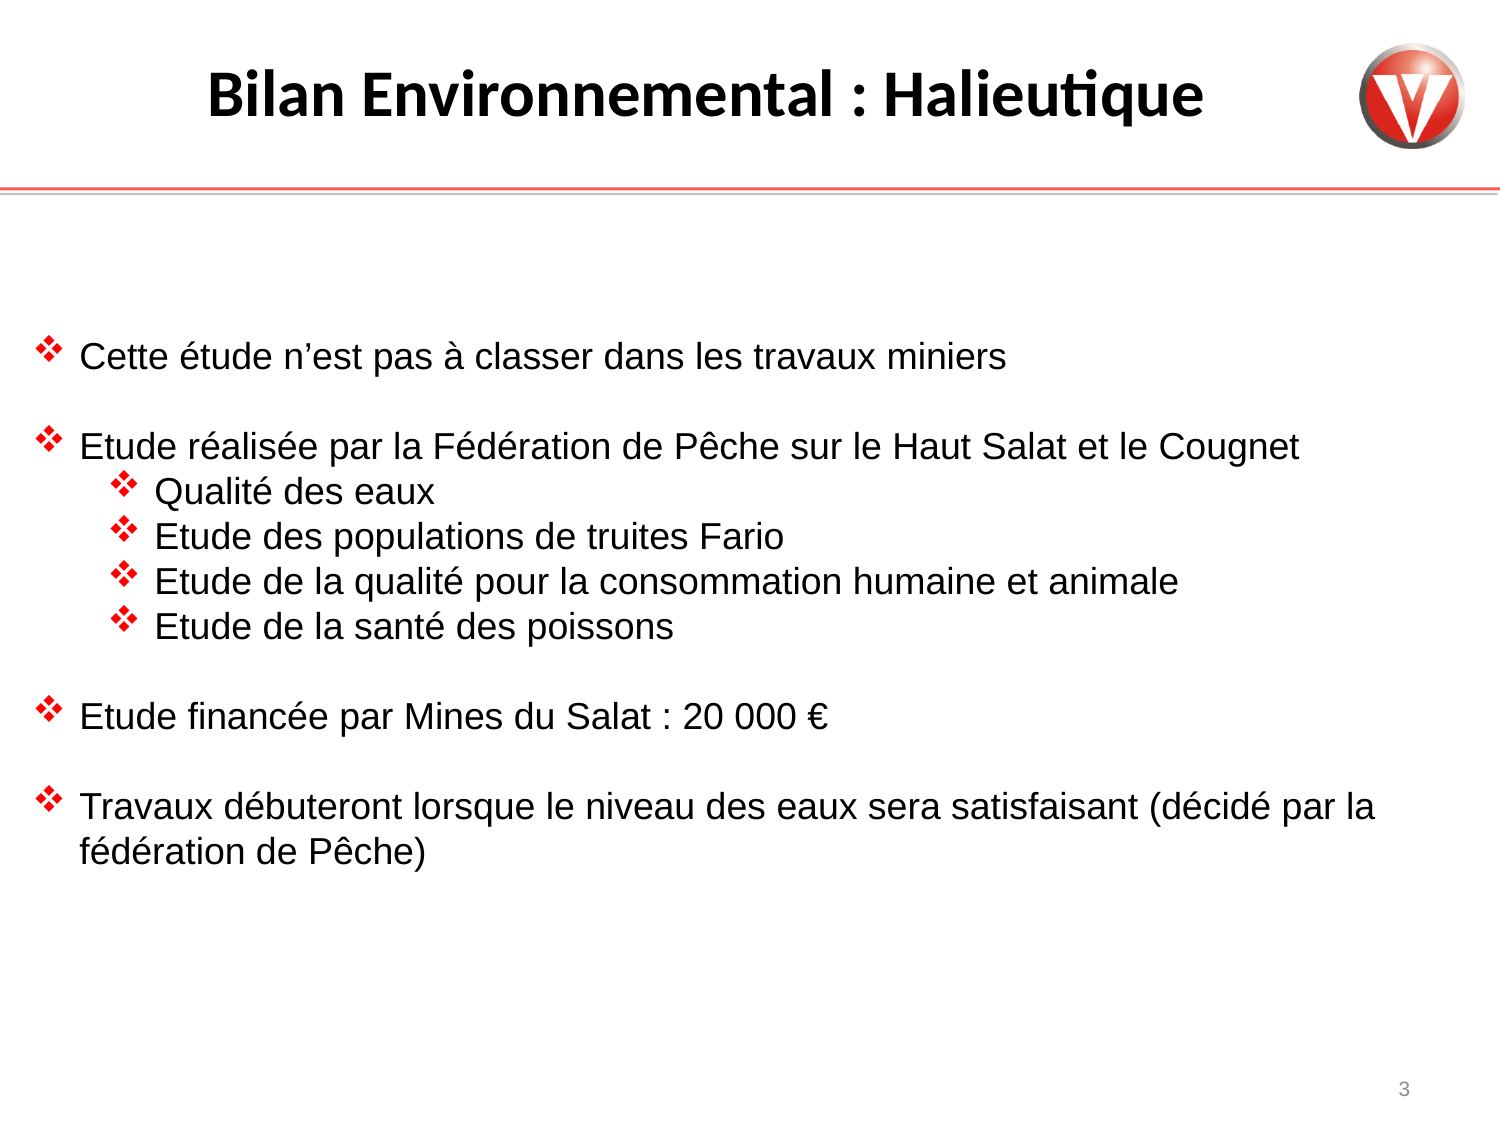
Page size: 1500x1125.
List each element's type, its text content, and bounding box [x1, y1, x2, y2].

text_box Bilan Environnemental : Halieutique [76, 30, 1352, 149]
text_box Cette étude n’est pas à classer dans les travaux miniers Etude réalisée par la Fédération de Pêche sur le Haut Salat et le Cougnet Qualité des eaux Etude des populations de truites Fario Etude de la qualité pour la consommation humaine et animale Etude de la santé des poissons Etude financée par Mines du Salat : 20 000 € Travaux débuteront lorsque le niveau des eaux sera satisfaisant (décidé par la fédération de Pêche) [17, 273, 1447, 925]
picture [1359, 43, 1465, 149]
slide_number <numéro> [1074, 1058, 1425, 1119]
